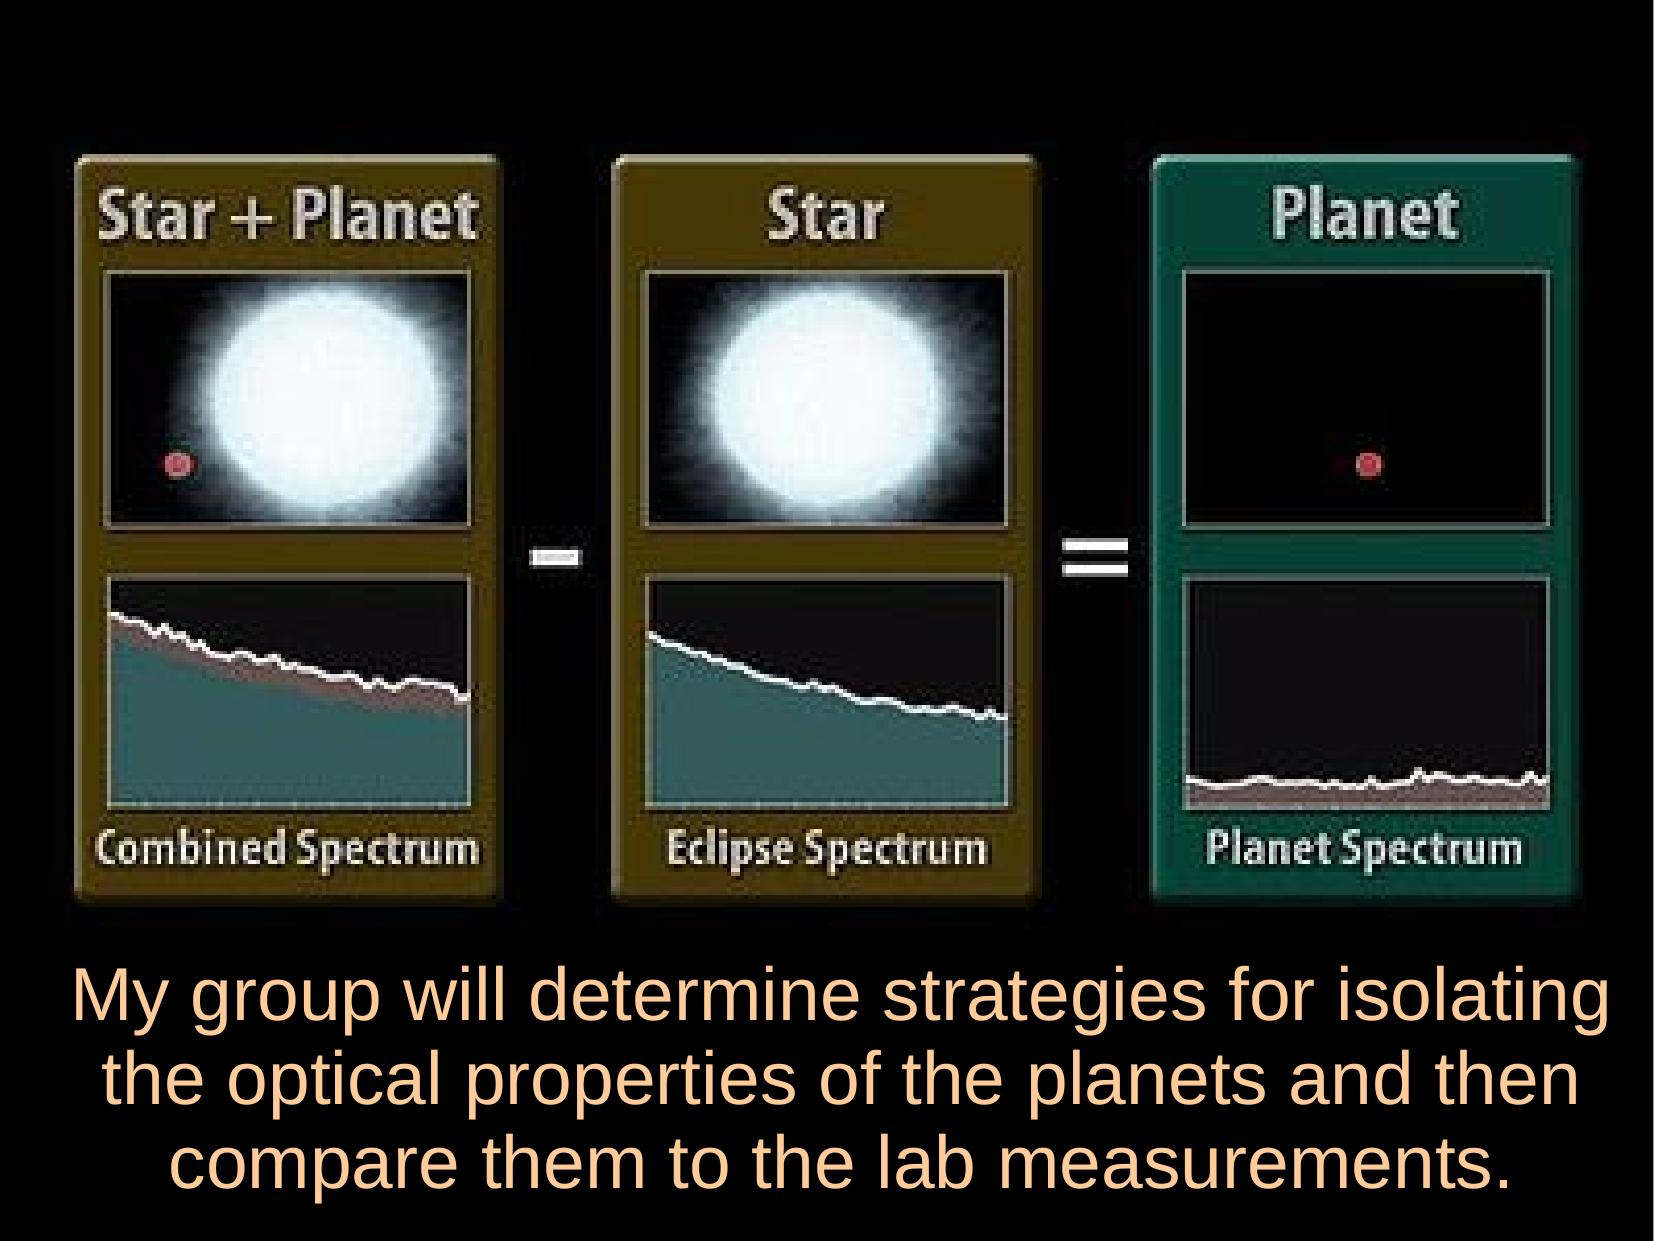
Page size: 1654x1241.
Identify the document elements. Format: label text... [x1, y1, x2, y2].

picture [0, 0, 1654, 1241]
text_box My group will determine strategies for isolating the optical properties of the planets and then compare them to the lab measurements. [30, 945, 1654, 1212]
